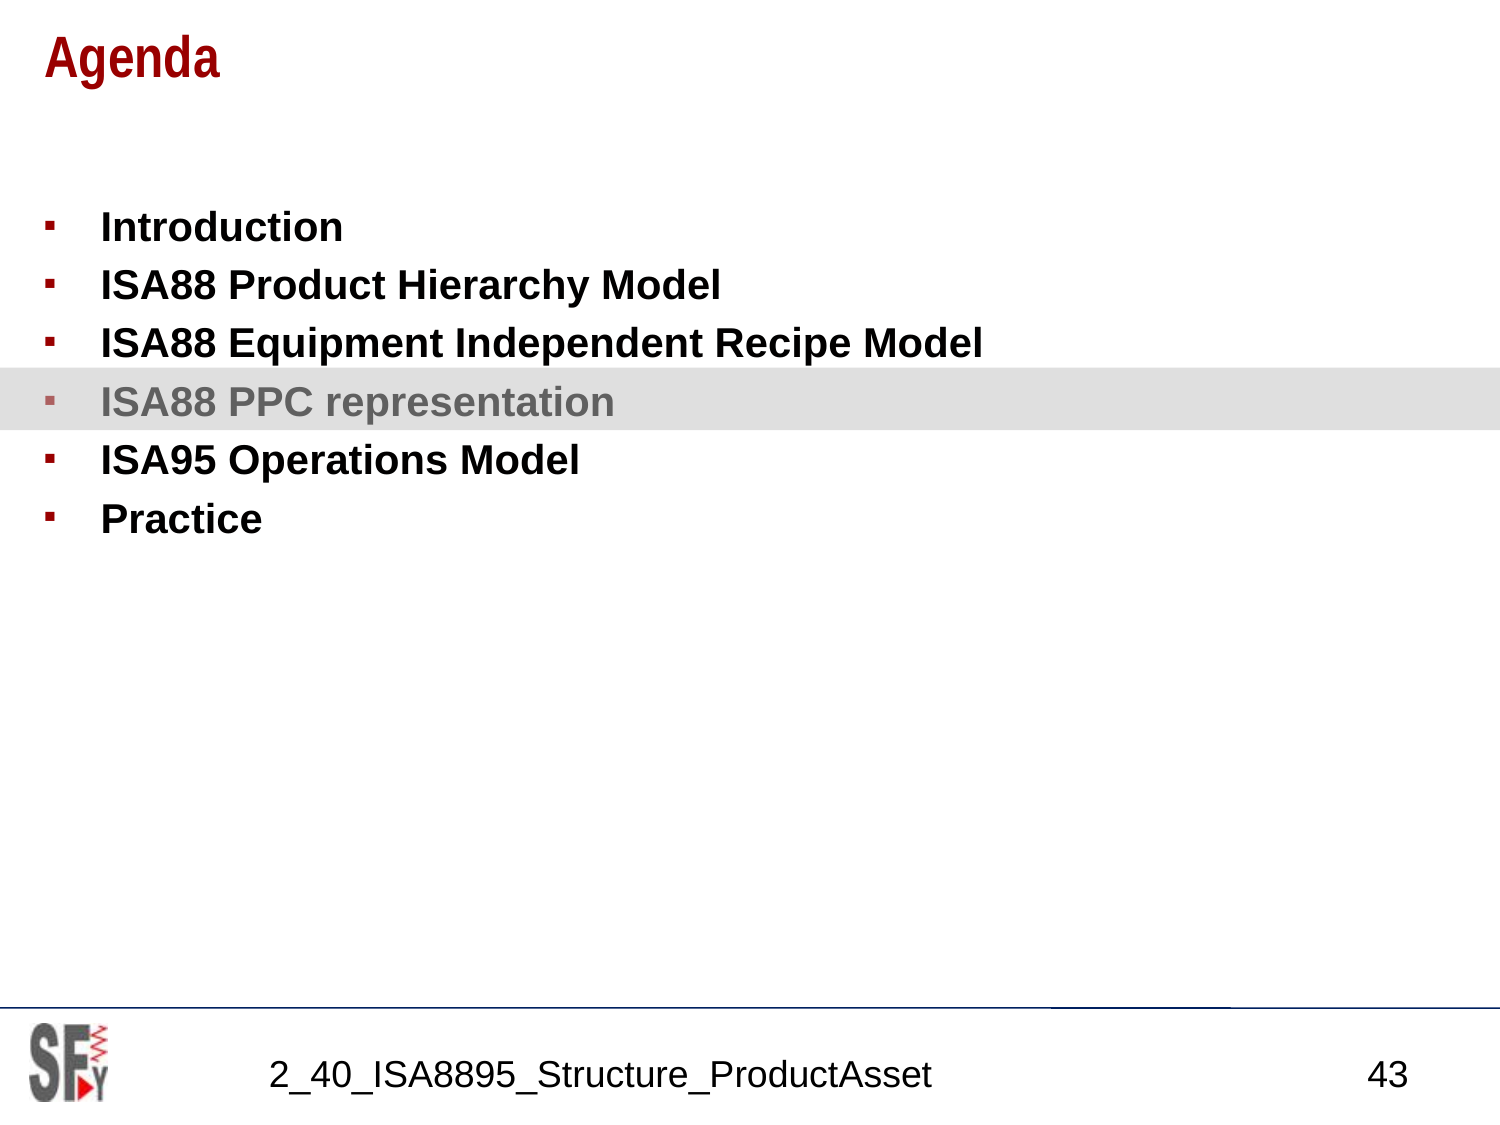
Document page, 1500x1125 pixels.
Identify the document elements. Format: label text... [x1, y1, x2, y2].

text_box [0, 367, 1500, 431]
list Introduction ISA88 Product Hierarchy Model ISA88 Equipment Independent Recipe Model ISA88 PPC representation ISA95 Operations Model Practice [29, 431, 1471, 988]
picture [29, 1023, 108, 1102]
list Introduction ISA88 Product Hierarchy Model ISA88 Equipment Independent Recipe Model ISA88 PPC representation ISA95 Operations Model Practice [29, 184, 1471, 367]
title Agenda [29, 12, 1471, 138]
slide_number <numéro> [1352, 1034, 1490, 1103]
footer 2_40_ISA8895_Structure_ProductAsset [253, 1034, 1336, 1103]
